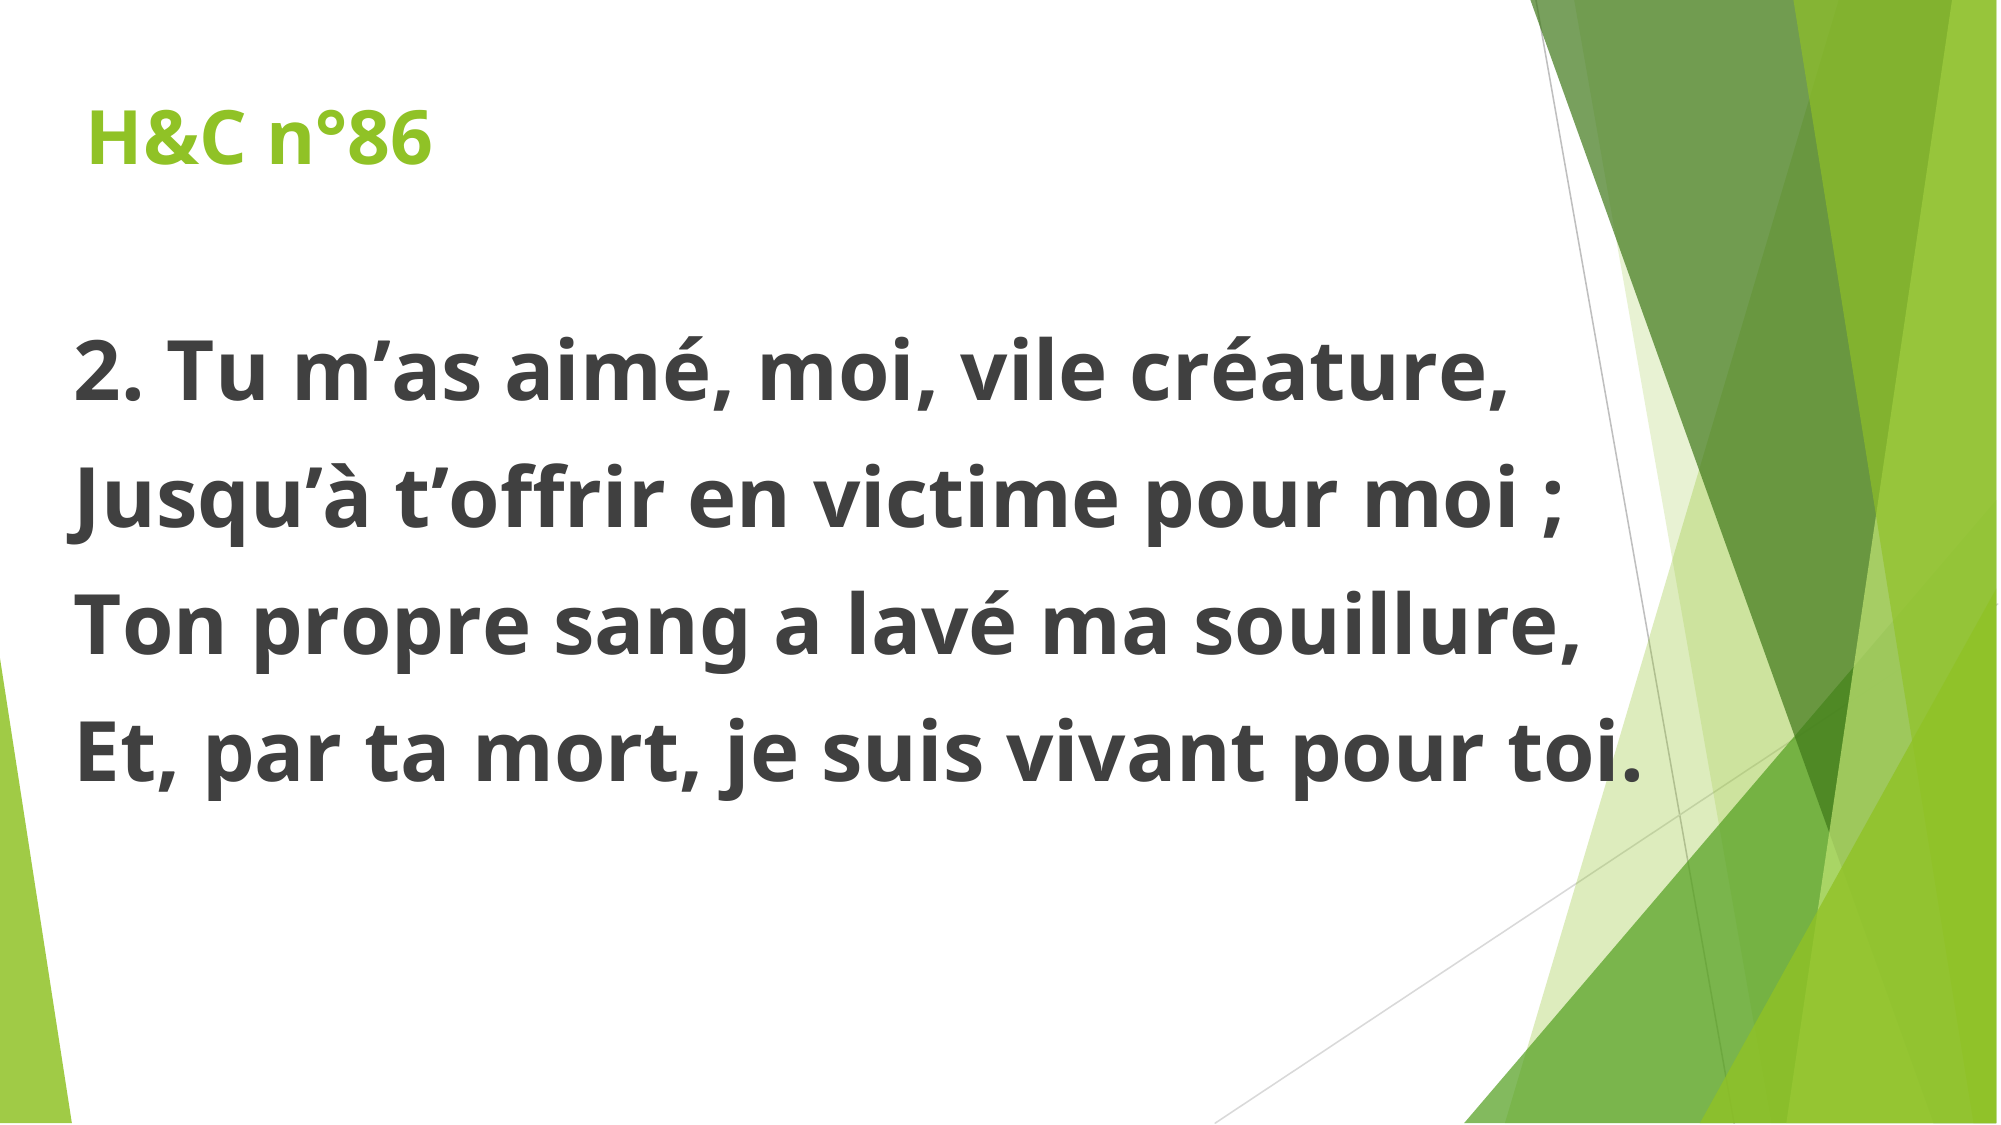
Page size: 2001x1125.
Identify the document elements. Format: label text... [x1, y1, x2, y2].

text_box H&C n°86 [70, 82, 863, 189]
text_box 2. Tu m’as aimé, moi, vile créature, Jusqu’à t’offrir en victime pour moi ; Ton propre sang a lavé ma souillure, Et, par ta mort, je suis vivant pour toi. [59, 295, 2001, 1075]
